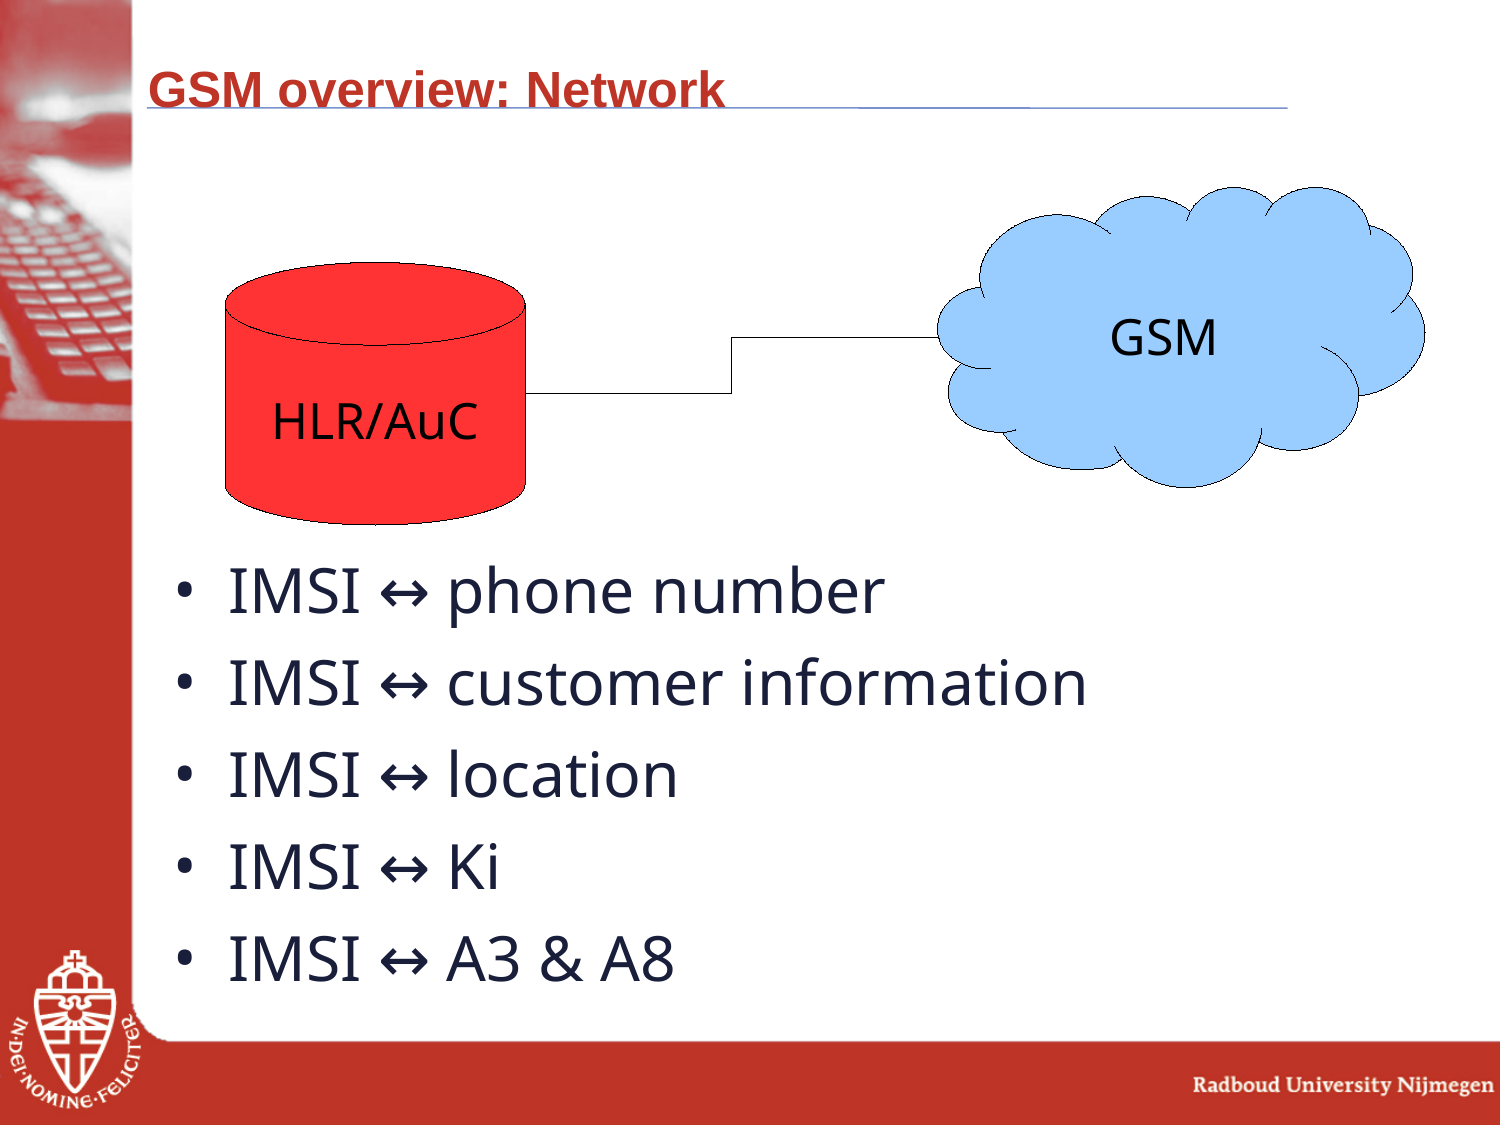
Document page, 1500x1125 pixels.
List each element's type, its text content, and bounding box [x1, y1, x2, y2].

text_box HLR/AuC [225, 262, 526, 526]
text_box GSM [937, 187, 1426, 488]
picture [0, 0, 1500, 1125]
list IMSI ↔ phone number IMSI ↔ customer information IMSI ↔ location IMSI ↔ Ki IMSI ↔ A3 & A8 [173, 543, 1163, 1051]
title GSM overview: Network [147, 0, 1491, 122]
